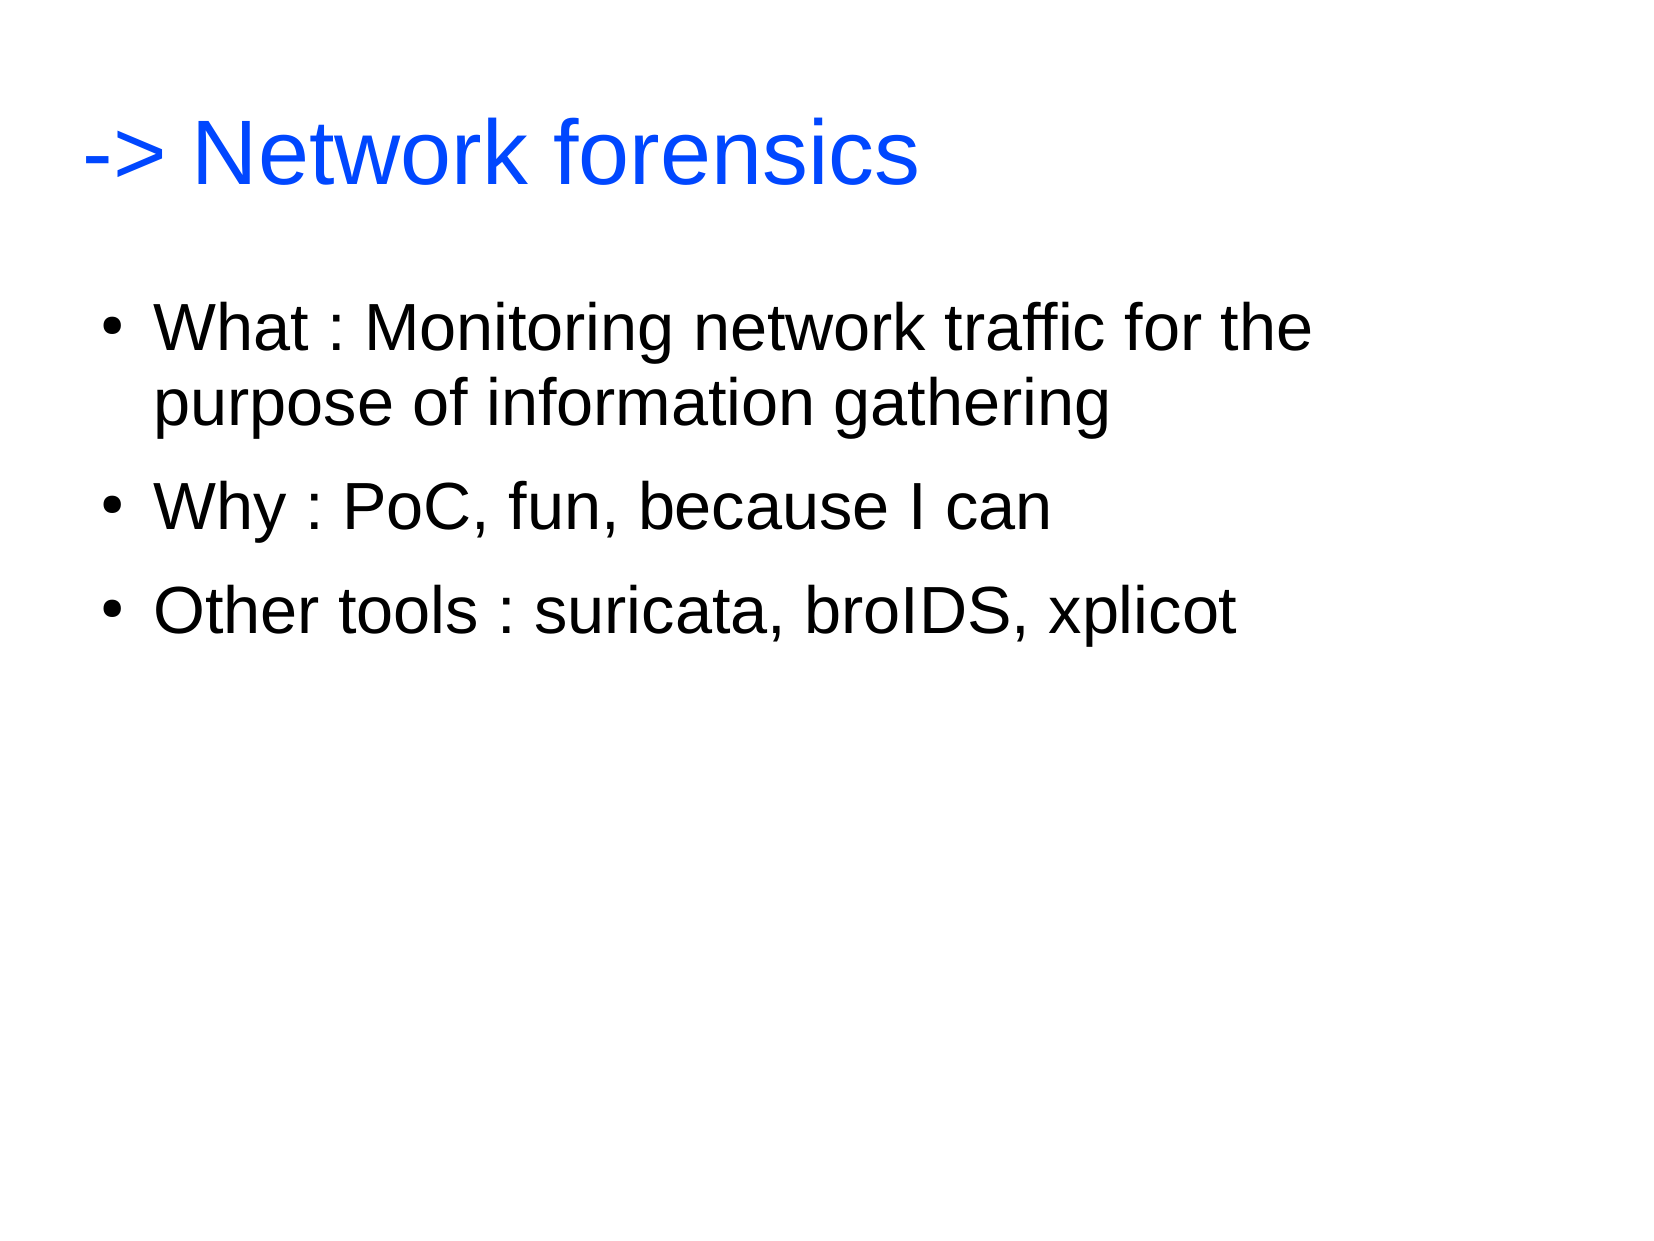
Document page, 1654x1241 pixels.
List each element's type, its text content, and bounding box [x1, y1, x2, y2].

title -> Network forensics [82, 49, 1571, 257]
list What : Monitoring network traffic for the purpose of information gathering Why : PoC, fun, because I can Other tools : suricata, broIDS, xplicot [82, 290, 1571, 1109]
